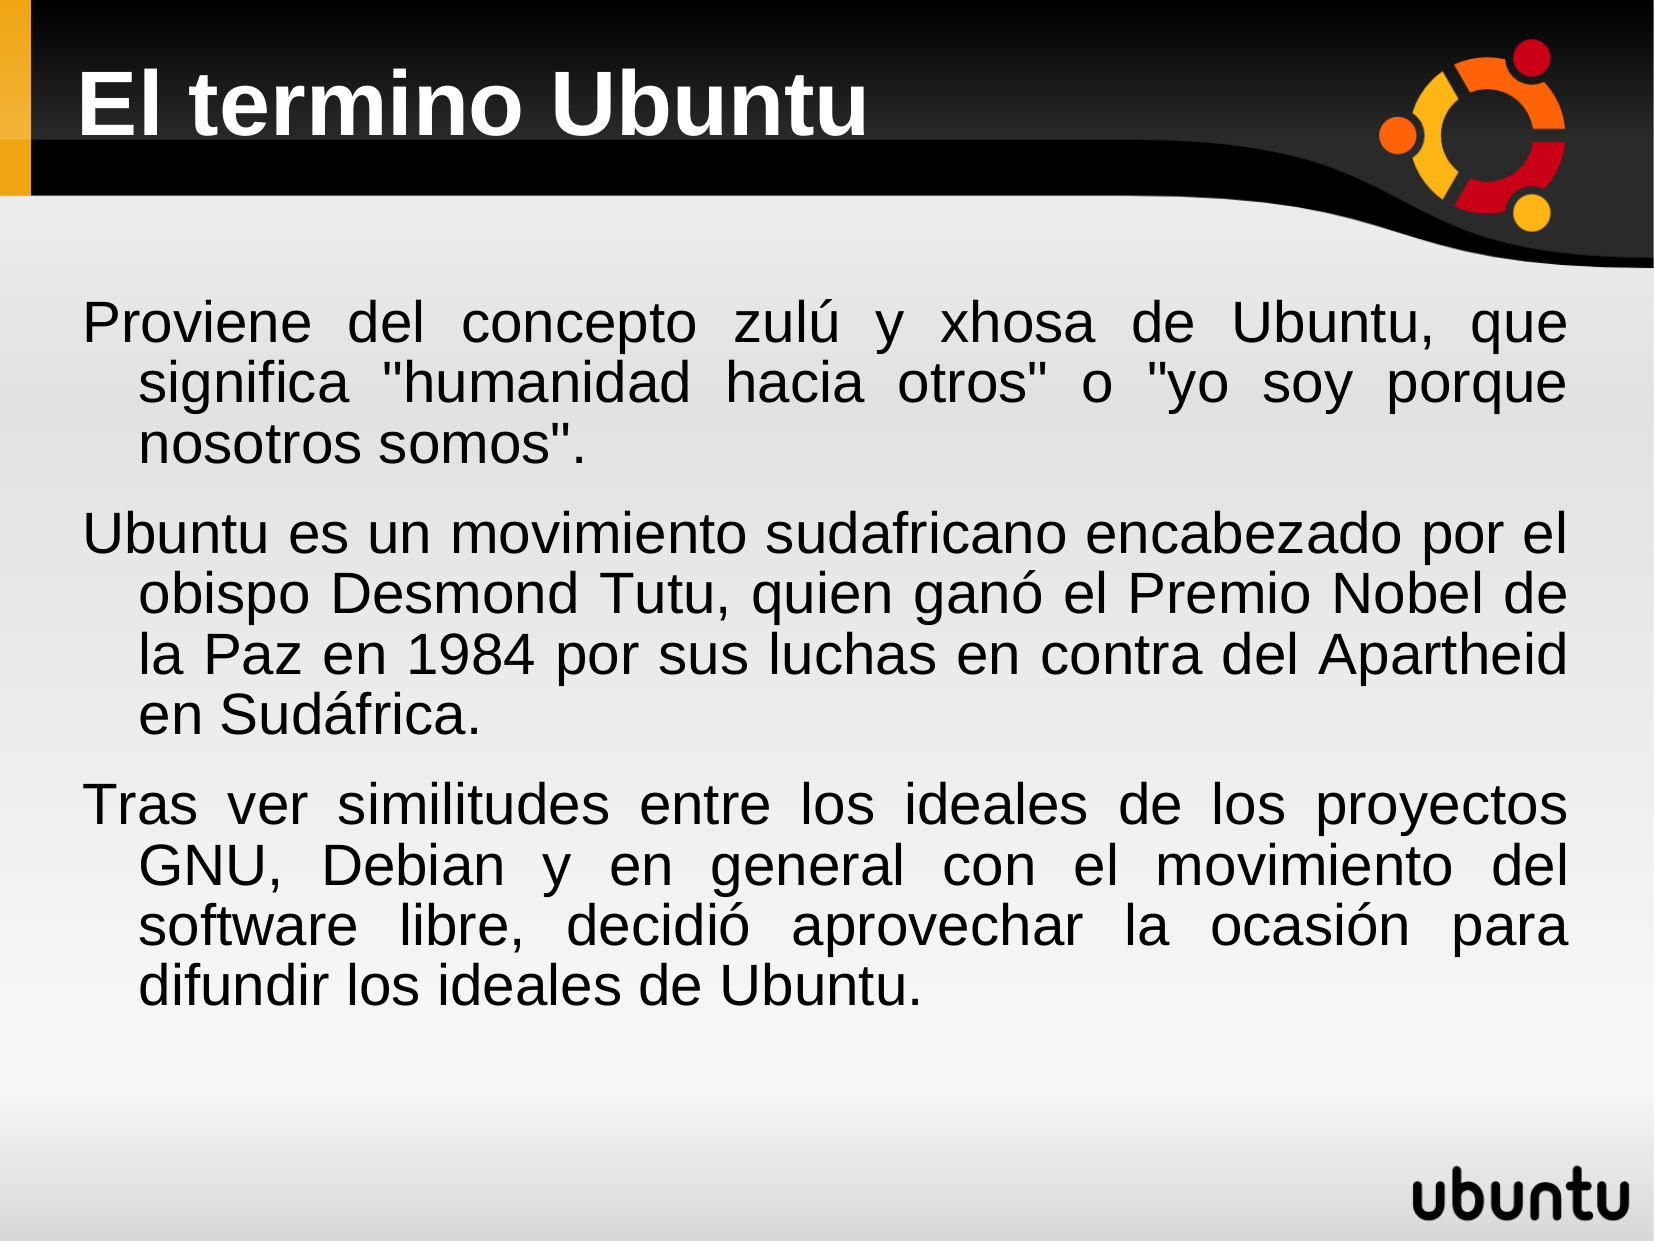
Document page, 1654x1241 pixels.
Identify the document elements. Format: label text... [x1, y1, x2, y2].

list Proviene del concepto zulú y xhosa de Ubuntu, que significa "humanidad hacia otros" o "yo soy porque nosotros somos". Ubuntu es un movimiento sudafricano encabezado por el obispo Desmond Tutu, quien ganó el Premio Nobel de la Paz en 1984 por sus luchas en contra del Apartheid en Sudáfrica. Tras ver similitudes entre los ideales de los proyectos GNU, Debian y en general con el movimiento del software libre, decidió aprovechar la ocasión para difundir los ideales de Ubuntu. [82, 290, 1571, 1094]
picture [0, 0, 1654, 1241]
title El termino Ubuntu [76, 7, 1565, 200]
